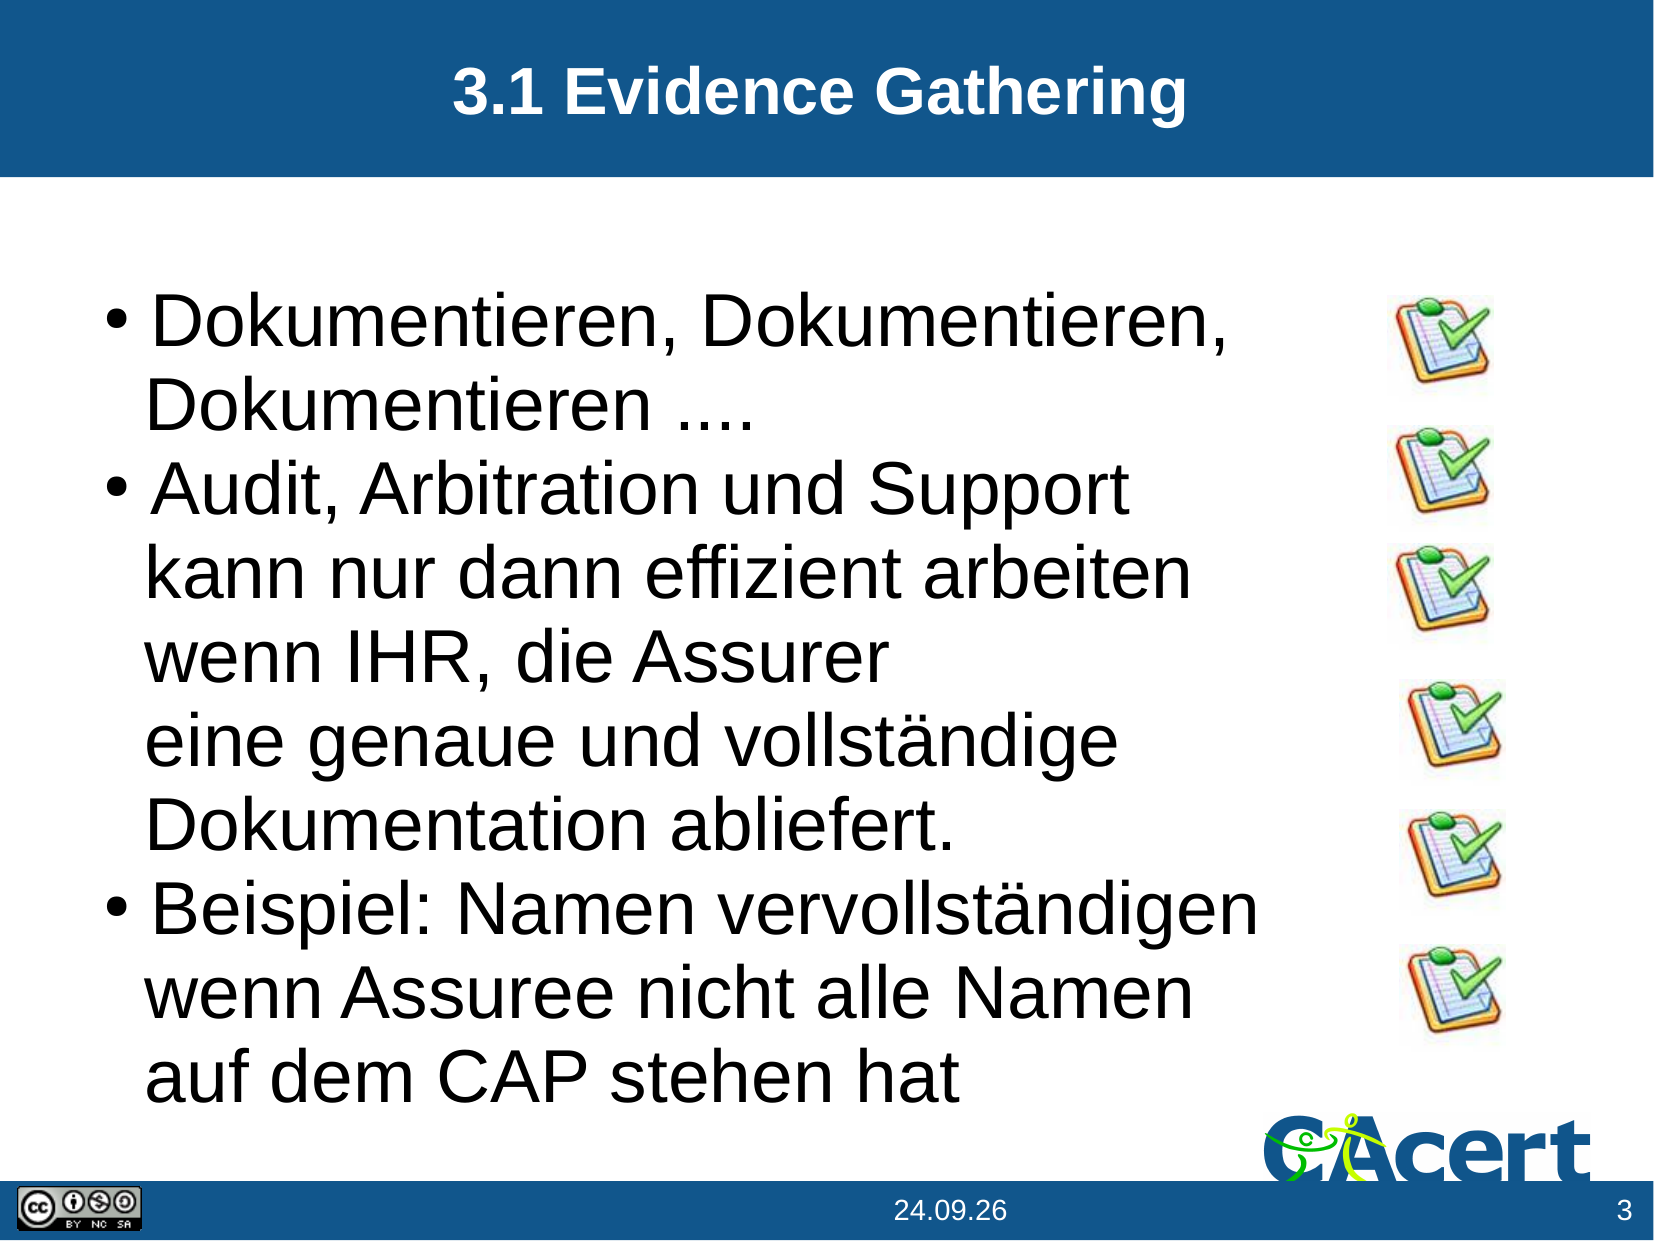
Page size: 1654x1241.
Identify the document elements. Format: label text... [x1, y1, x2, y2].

picture [1399, 809, 1506, 916]
picture [1399, 679, 1506, 786]
picture [1387, 425, 1494, 532]
text_box Dokumentieren, Dokumentieren, Dokumentieren .... Audit, Arbitration und Support kann nur dann effizient arbeiten wenn IHR, die Assurer eine genaue und vollständige Dokumentation abliefert. Beispiel: Namen vervollständigen wenn Assuree nicht alle Namen auf dem CAP stehen hat [88, 270, 1274, 1126]
picture [17, 1186, 142, 1231]
picture [1263, 1112, 1591, 1181]
picture [1387, 543, 1494, 650]
title 3.1 Evidence Gathering [76, 17, 1565, 166]
picture [1399, 944, 1506, 1052]
picture [1387, 295, 1494, 402]
